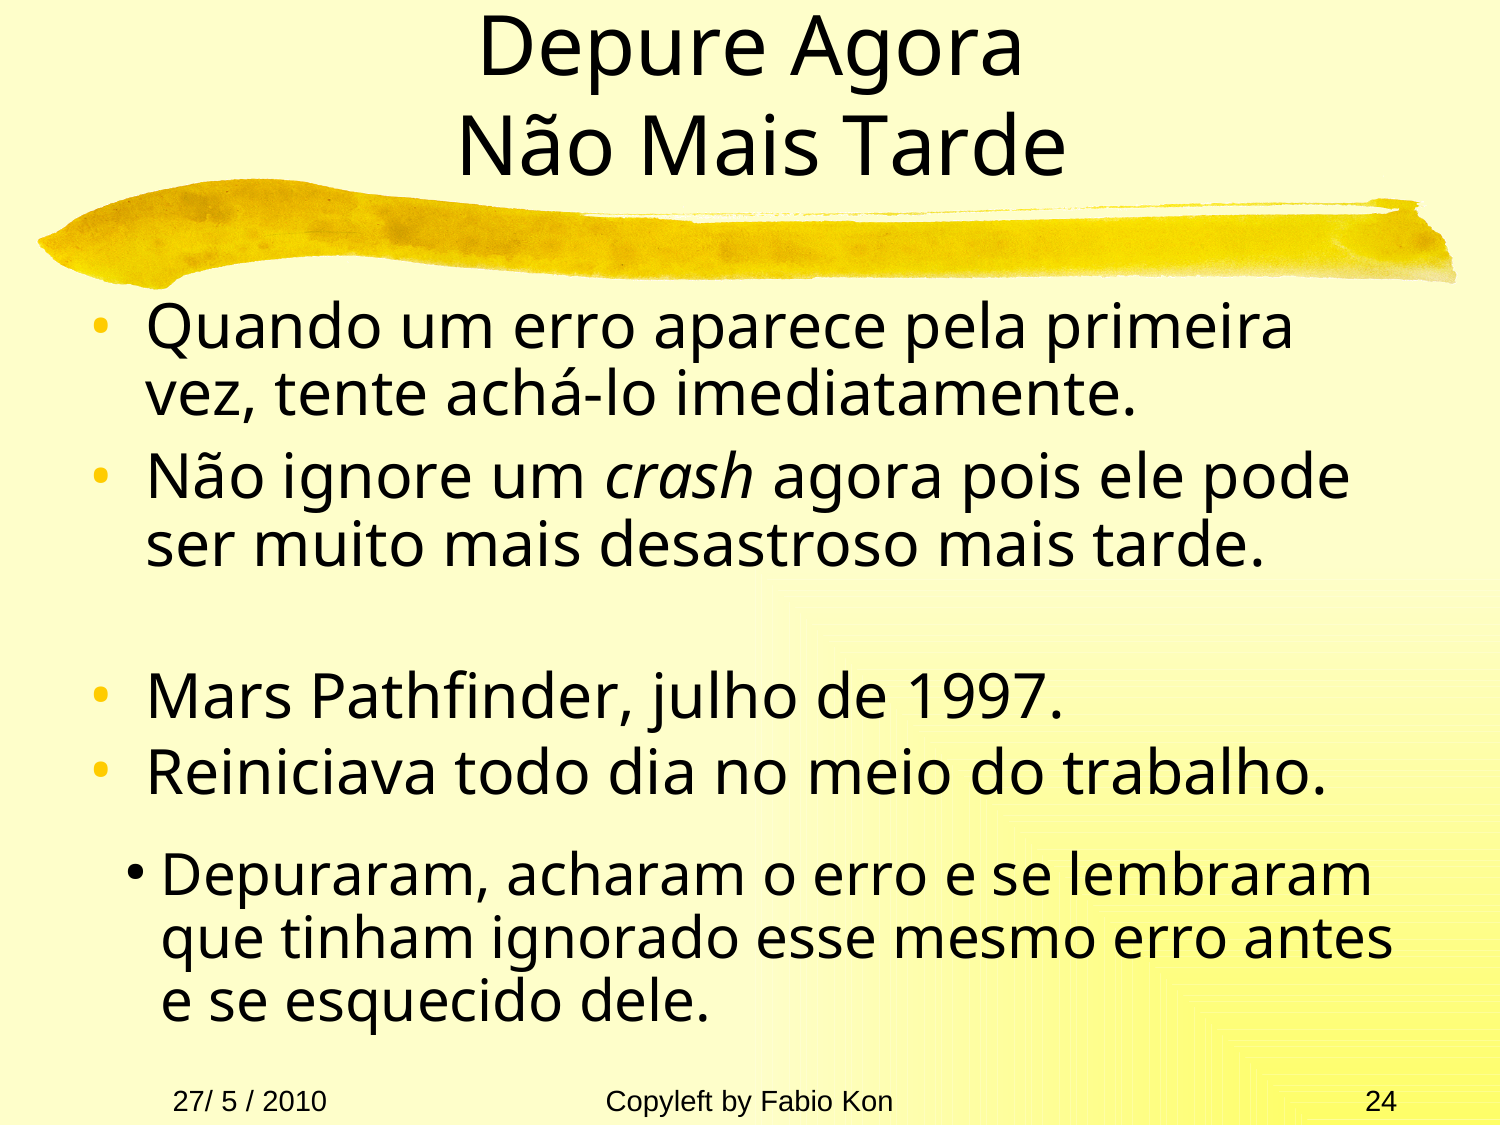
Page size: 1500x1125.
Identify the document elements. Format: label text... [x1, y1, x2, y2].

text_box Depuraram, acharam o erro e se lembraram que tinham ignorado esse mesmo erro antes e se esquecido dele. [74, 837, 1417, 1038]
list Quando um erro aparece pela primeira vez, tente achá-lo imediatamente. Não ignore um crash agora pois ele pode ser muito mais desastroso mais tarde. Mars Pathfinder, julho de 1997. Reiniciava todo dia no meio do trabalho. [74, 286, 1417, 837]
title Depure Agora Não Mais Tarde [125, 0, 1401, 200]
picture [24, 174, 1463, 297]
